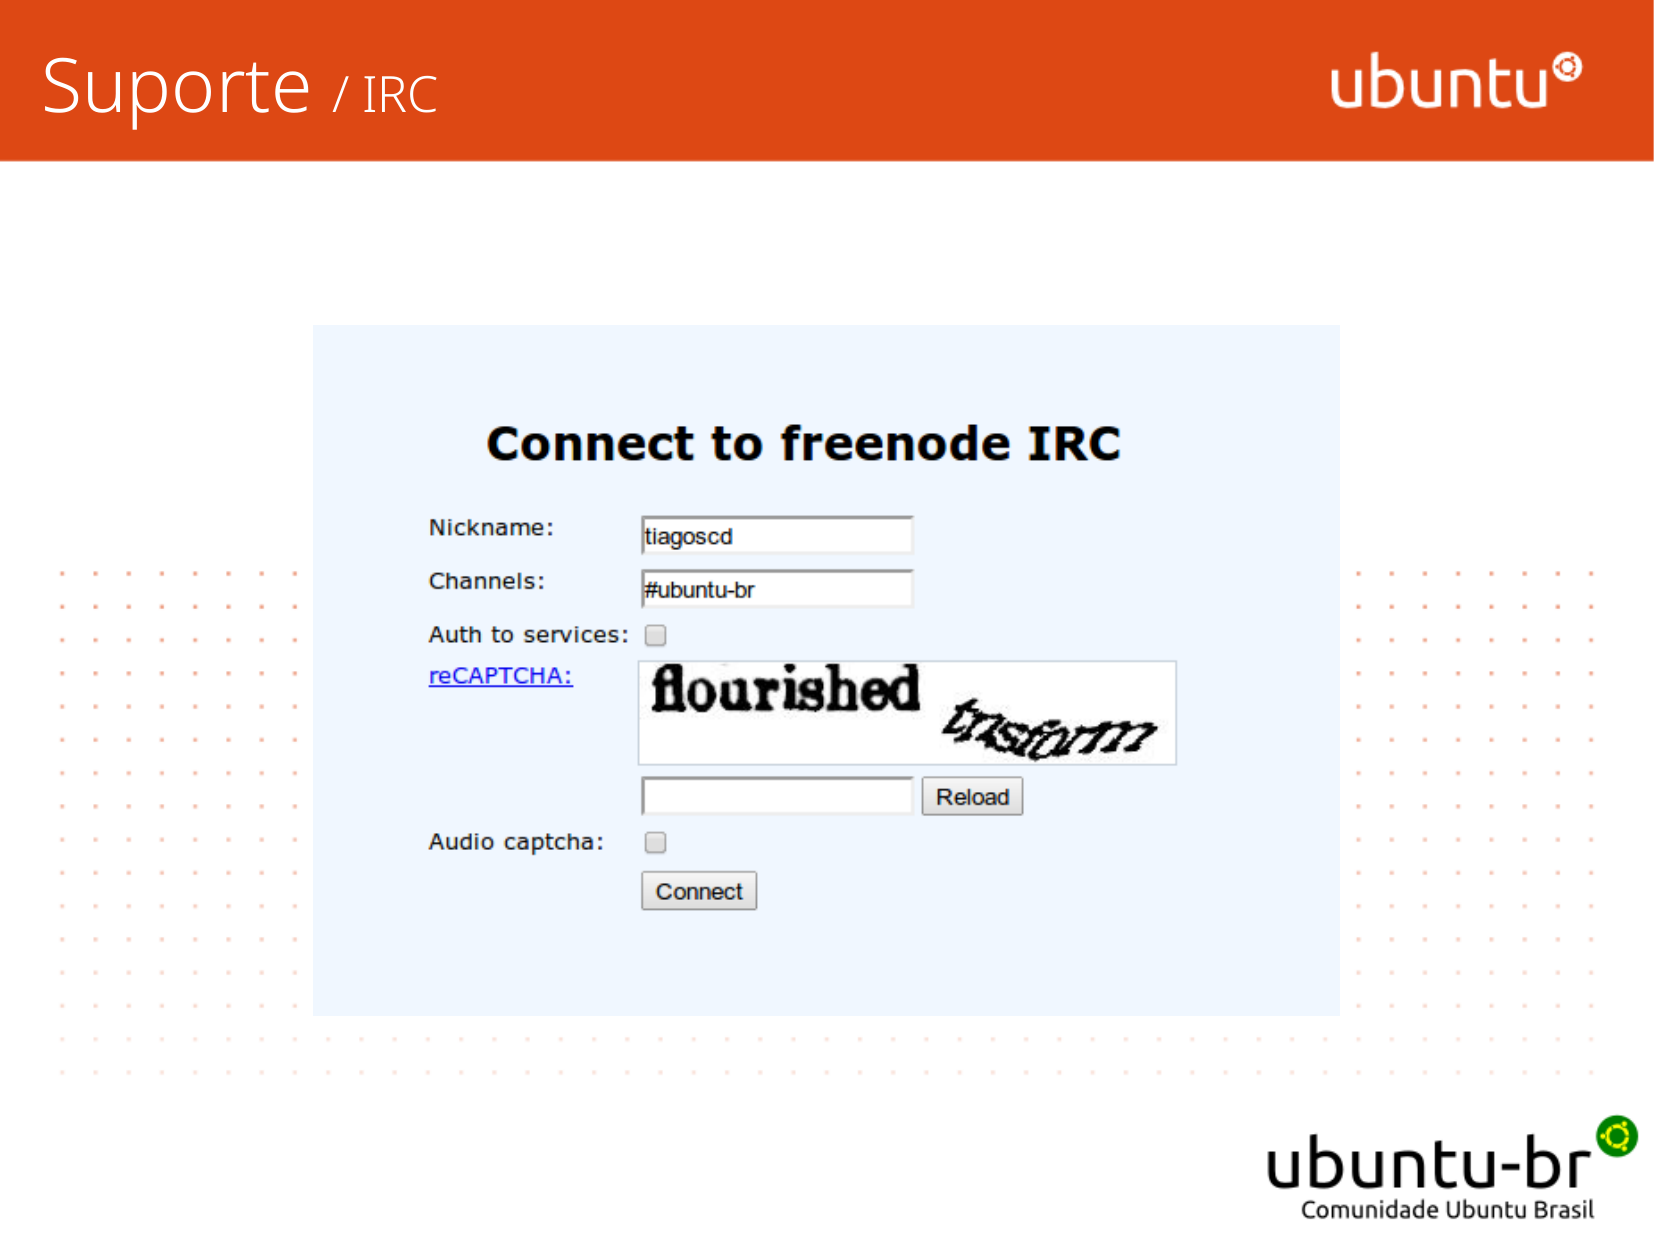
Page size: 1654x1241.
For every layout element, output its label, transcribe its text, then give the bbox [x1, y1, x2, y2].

picture [0, 0, 1654, 1241]
title Suporte / IRC [41, 31, 1300, 136]
